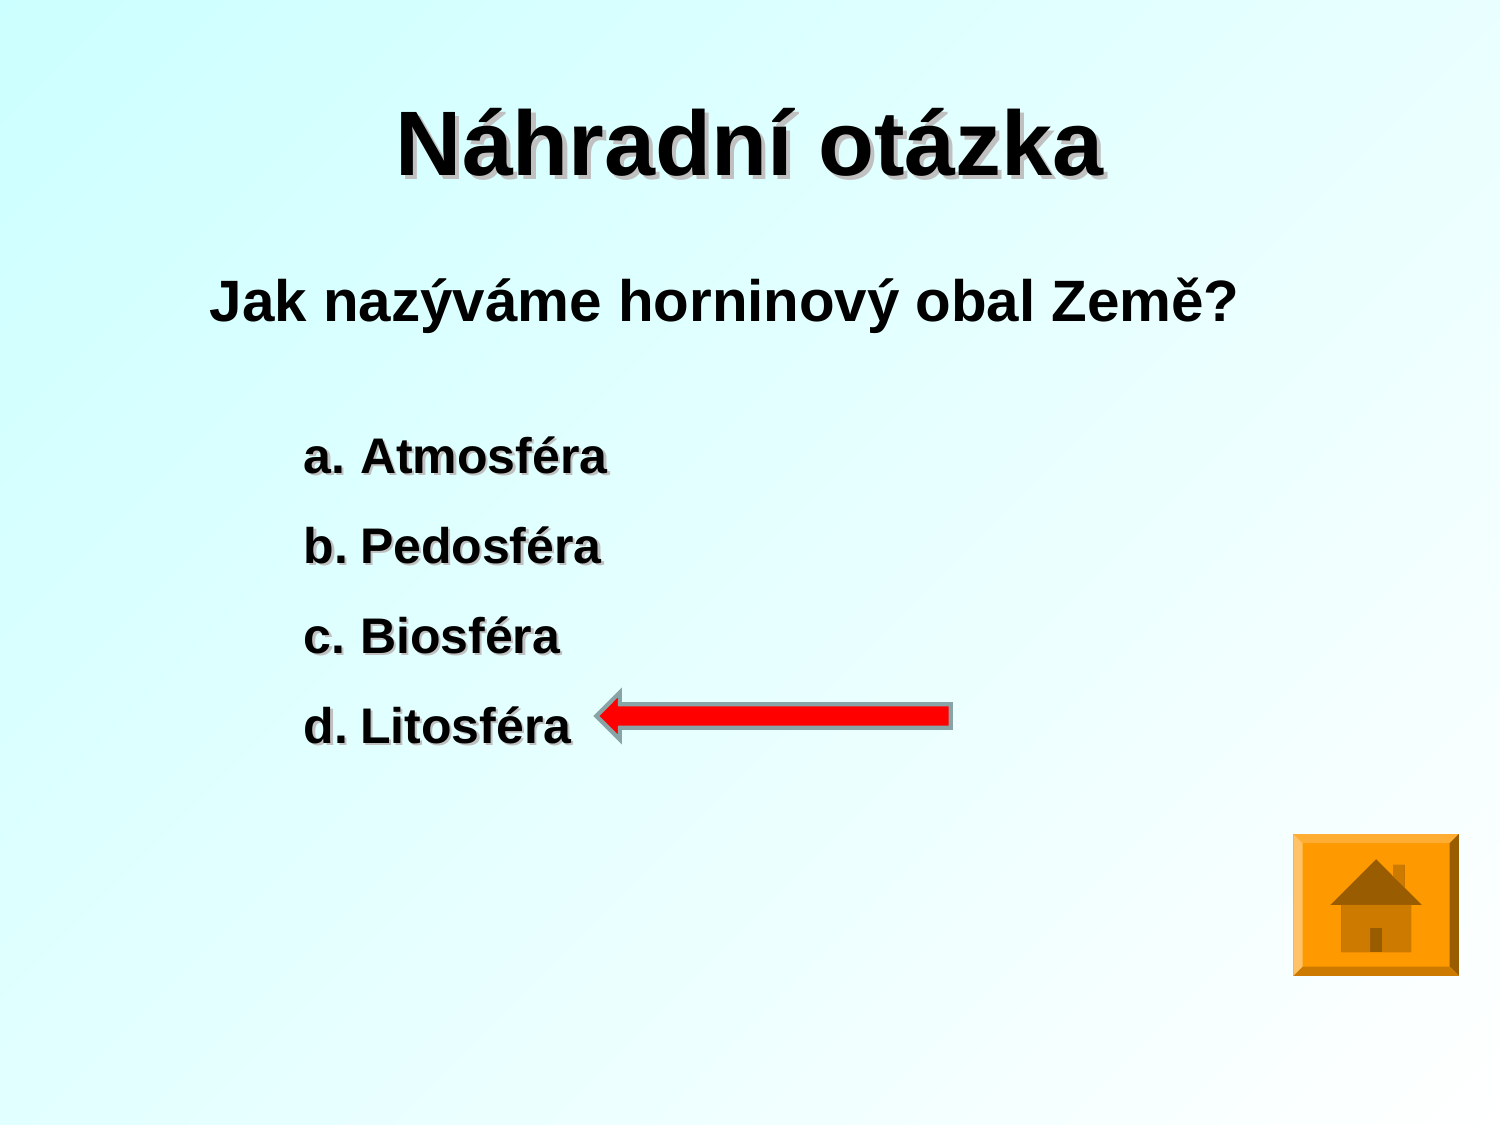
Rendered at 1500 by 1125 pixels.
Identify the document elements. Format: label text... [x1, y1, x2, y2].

title Náhradní otázka [75, 45, 1426, 233]
text_box [1295, 834, 1459, 976]
text_box [596, 692, 951, 740]
text_box Atmosféra Pedosféra Biosféra Litosféra [289, 385, 904, 761]
list Jak nazýváme horninový obal Země? [194, 255, 1270, 362]
